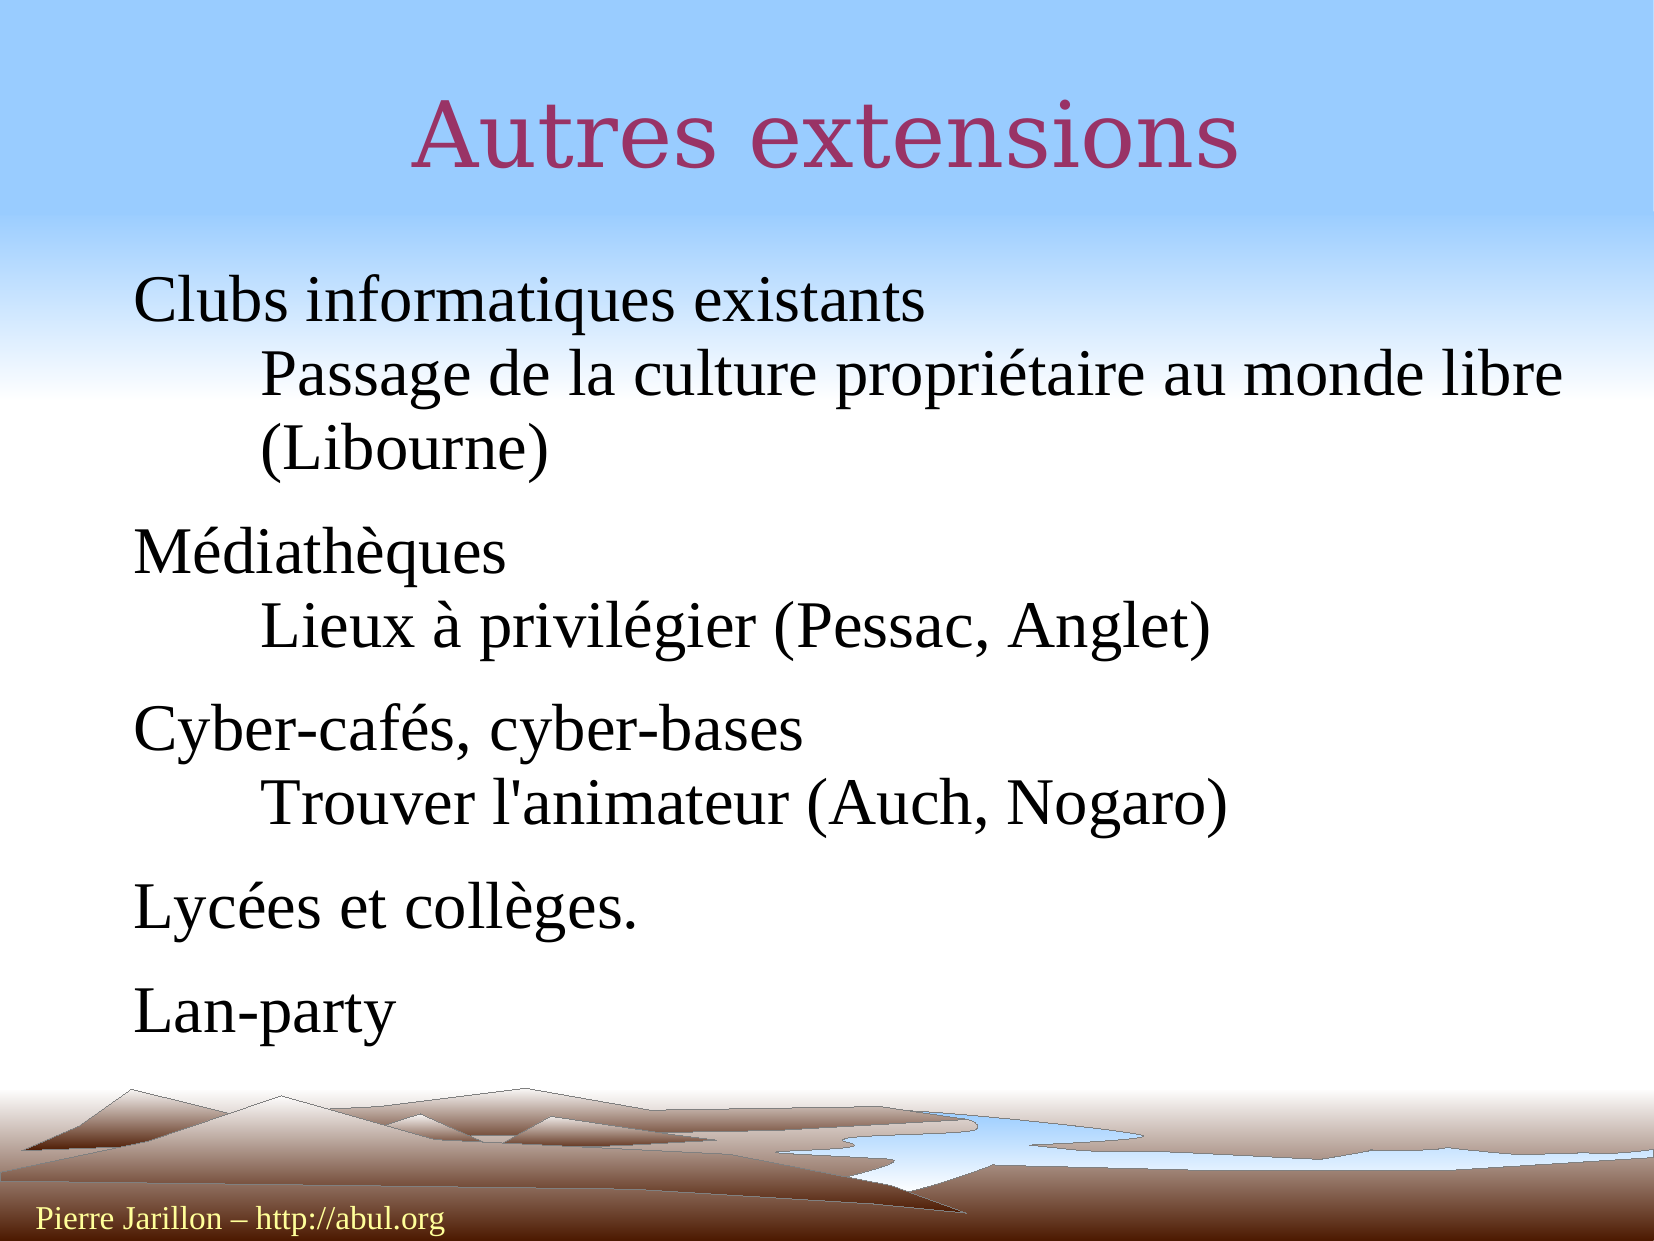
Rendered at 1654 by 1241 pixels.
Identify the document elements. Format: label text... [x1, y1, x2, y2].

title Autres extensions [121, 41, 1534, 229]
list Clubs informatiques existants Passage de la culture propriétaire au monde libre (Libourne) Médiathèques Lieux à privilégier (Pessac, Anglet) Cyber-cafés, cyber-bases Trouver l'animateur (Auch, Nogaro) Lycées et collèges. Lan-party [121, 261, 1610, 1101]
